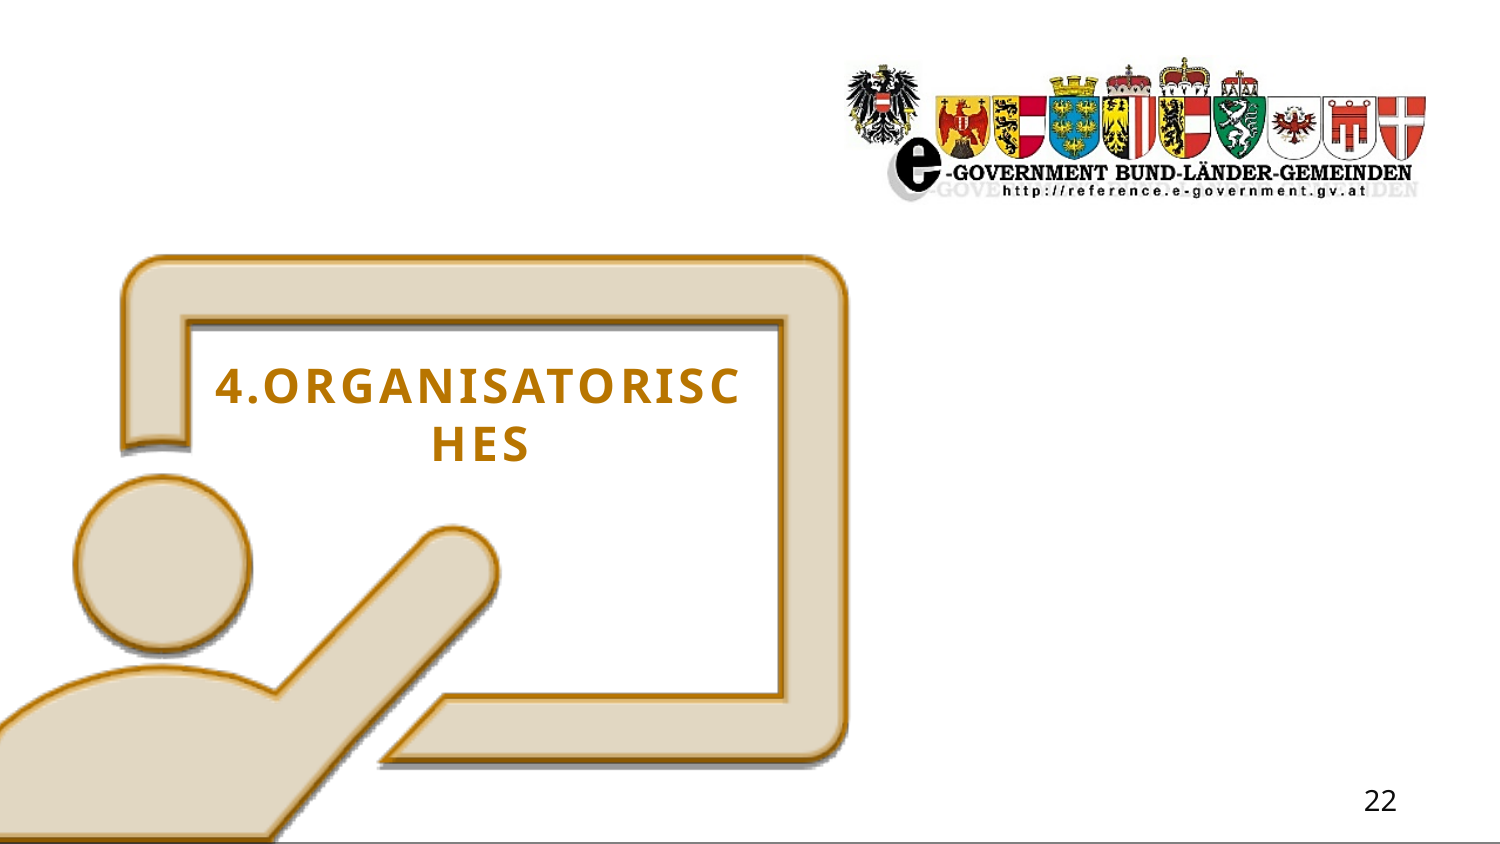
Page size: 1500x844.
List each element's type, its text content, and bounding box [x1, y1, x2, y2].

slide_number <number> [1239, 785, 1398, 819]
text_box 4.ORGANISATORISCHES [188, 348, 772, 479]
picture [0, 0, 1500, 844]
